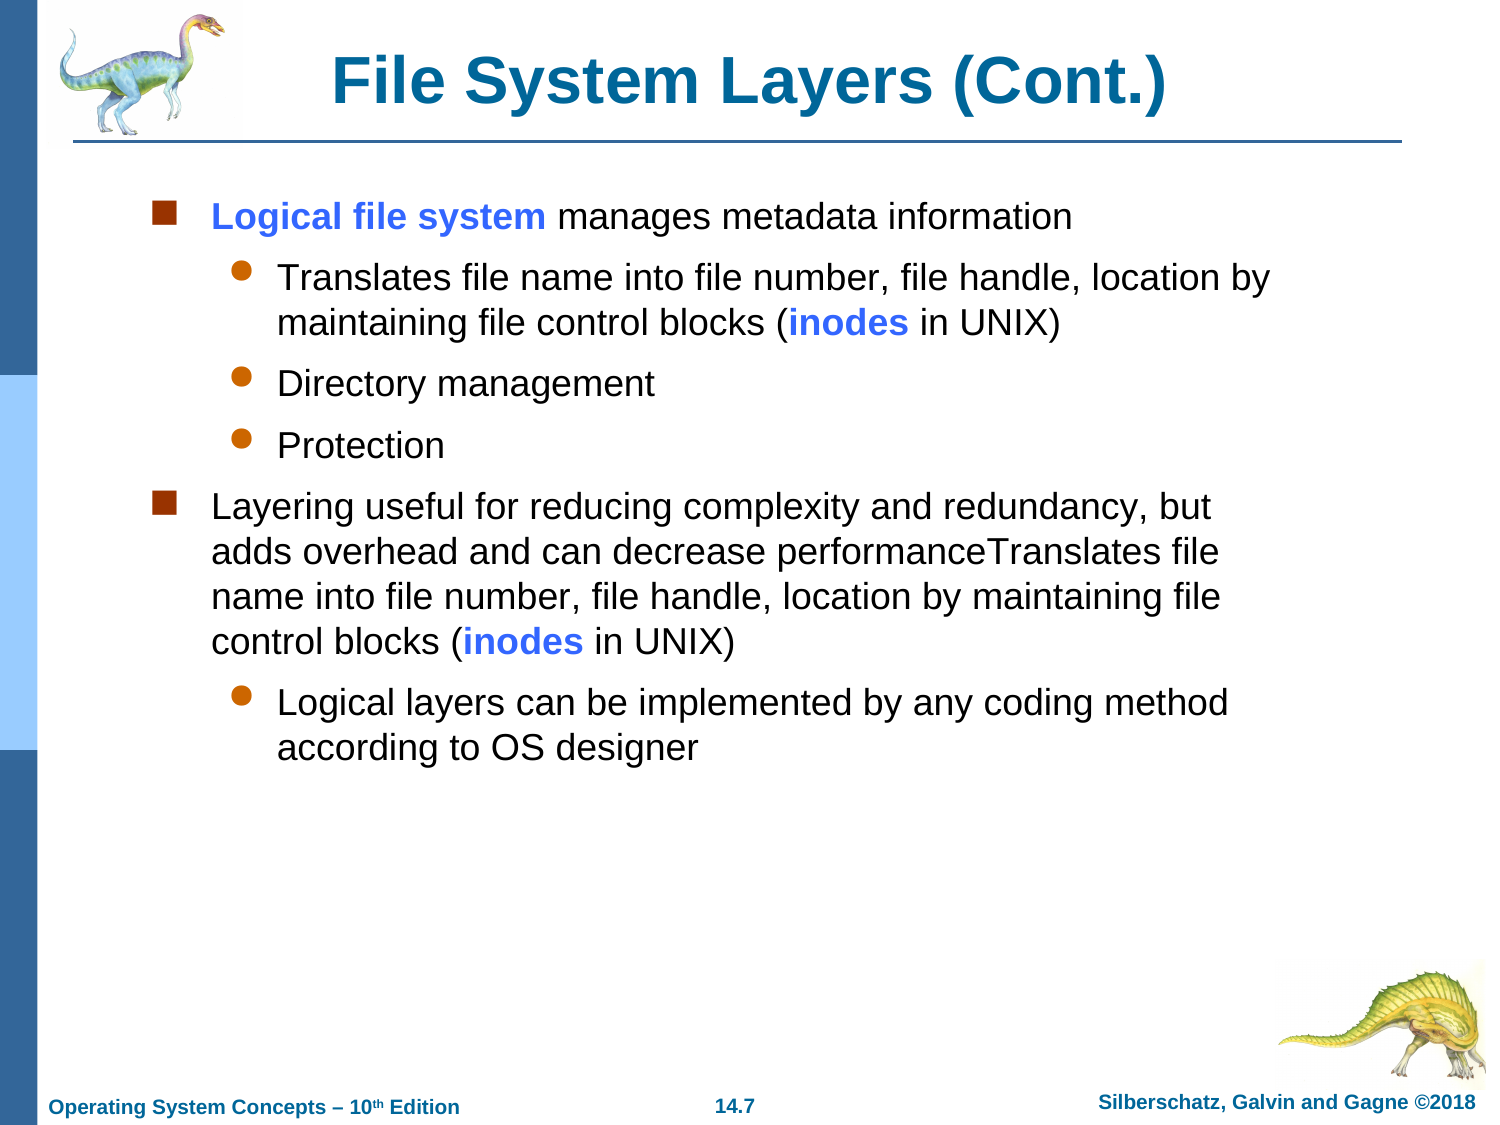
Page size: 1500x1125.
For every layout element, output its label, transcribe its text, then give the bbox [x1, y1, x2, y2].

list Logical file system manages metadata information Translates file name into file number, file handle, location by maintaining file control blocks (inodes in UNIX) Directory management Protection Layering useful for reducing complexity and redundancy, but adds overhead and can decrease performanceTranslates file name into file number, file handle, location by maintaining file control blocks (inodes in UNIX) Logical layers can be implemented by any coding method according to OS designer [140, 184, 1294, 1040]
picture [46, 0, 243, 149]
title File System Layers (Cont.) [75, 29, 1426, 125]
picture [1415, 1094, 1423, 1099]
picture [1275, 959, 1486, 1090]
